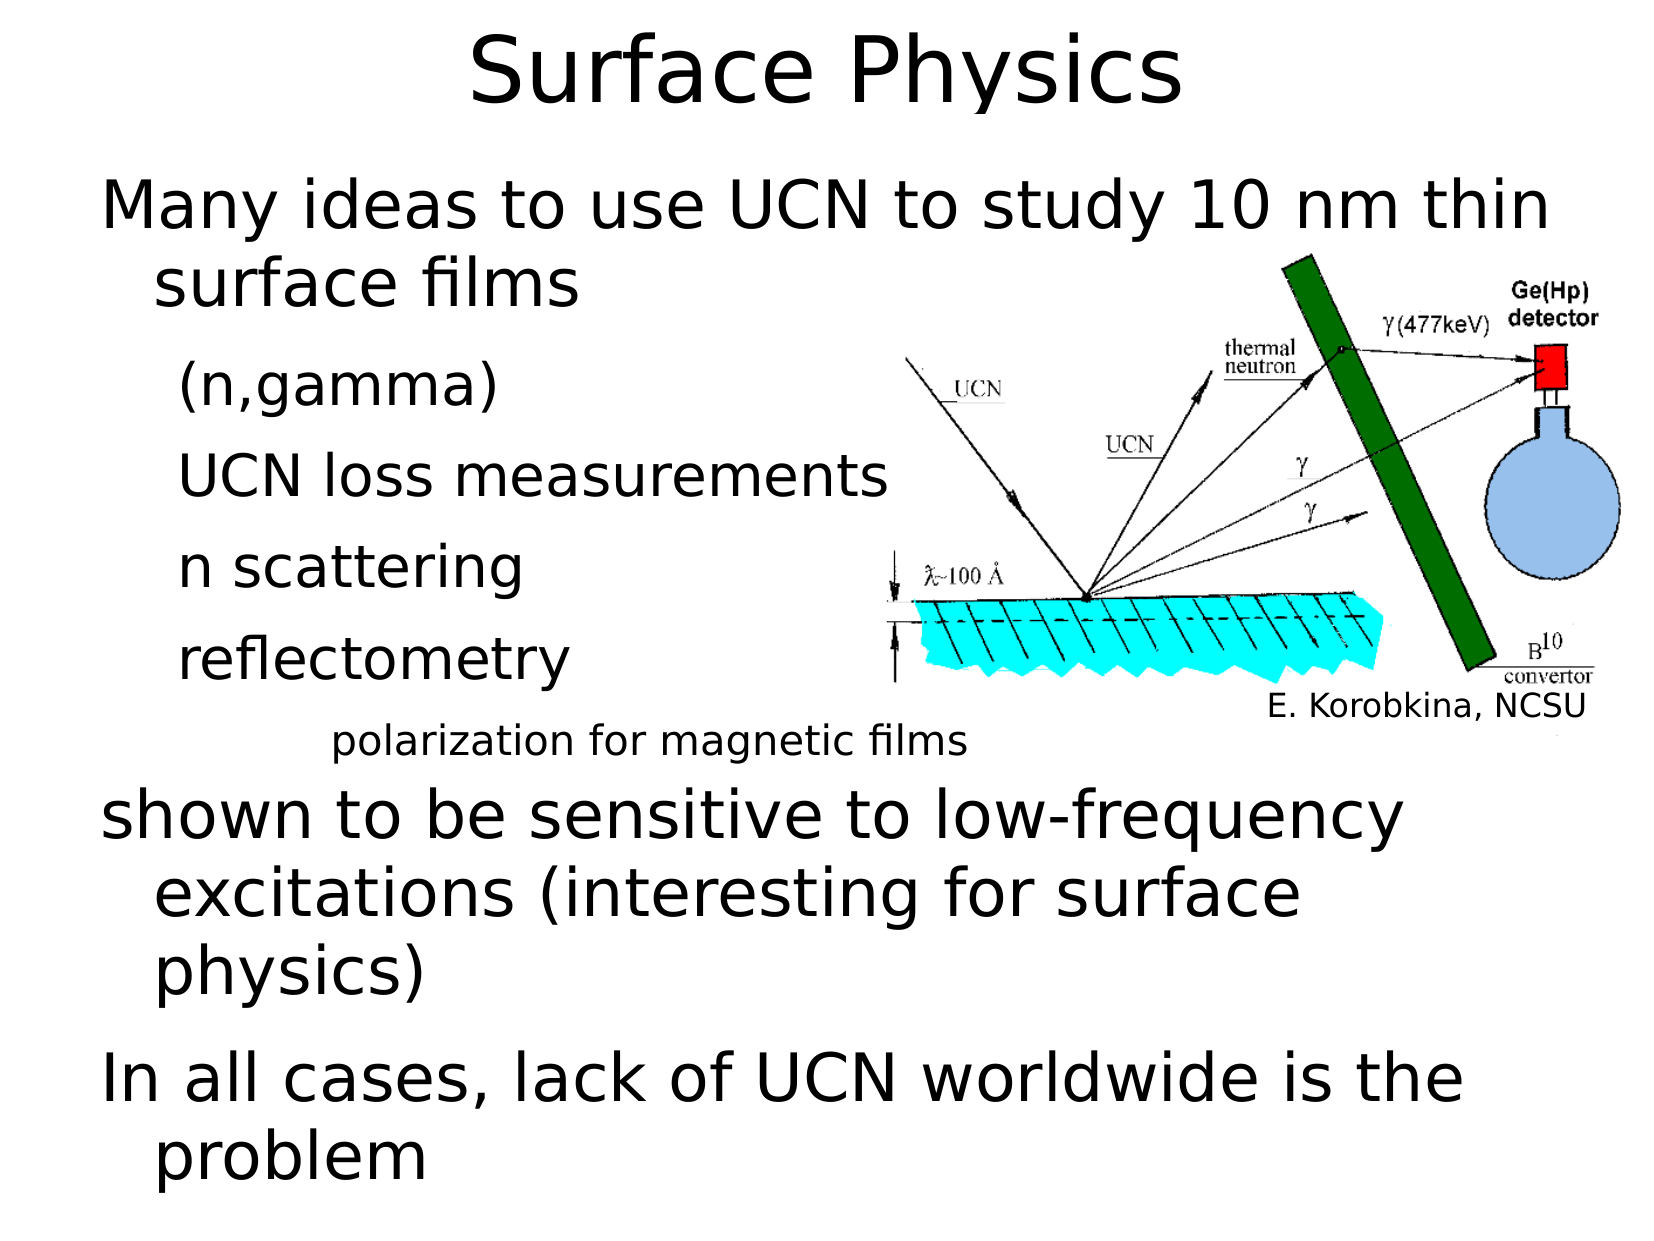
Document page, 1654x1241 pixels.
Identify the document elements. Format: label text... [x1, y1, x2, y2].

title Surface Physics [82, 0, 1571, 166]
list Many ideas to use UCN to study 10 nm thin surface films (n,gamma) UCN loss measurements n scattering reflectometry polarization for magnetic films shown to be sensitive to low-frequency excitations (interesting for surface physics) In all cases, lack of UCN worldwide is the problem [82, 166, 1571, 1196]
picture [791, 114, 1654, 862]
text_box E. Korobkina, NCSU [1251, 679, 1603, 733]
